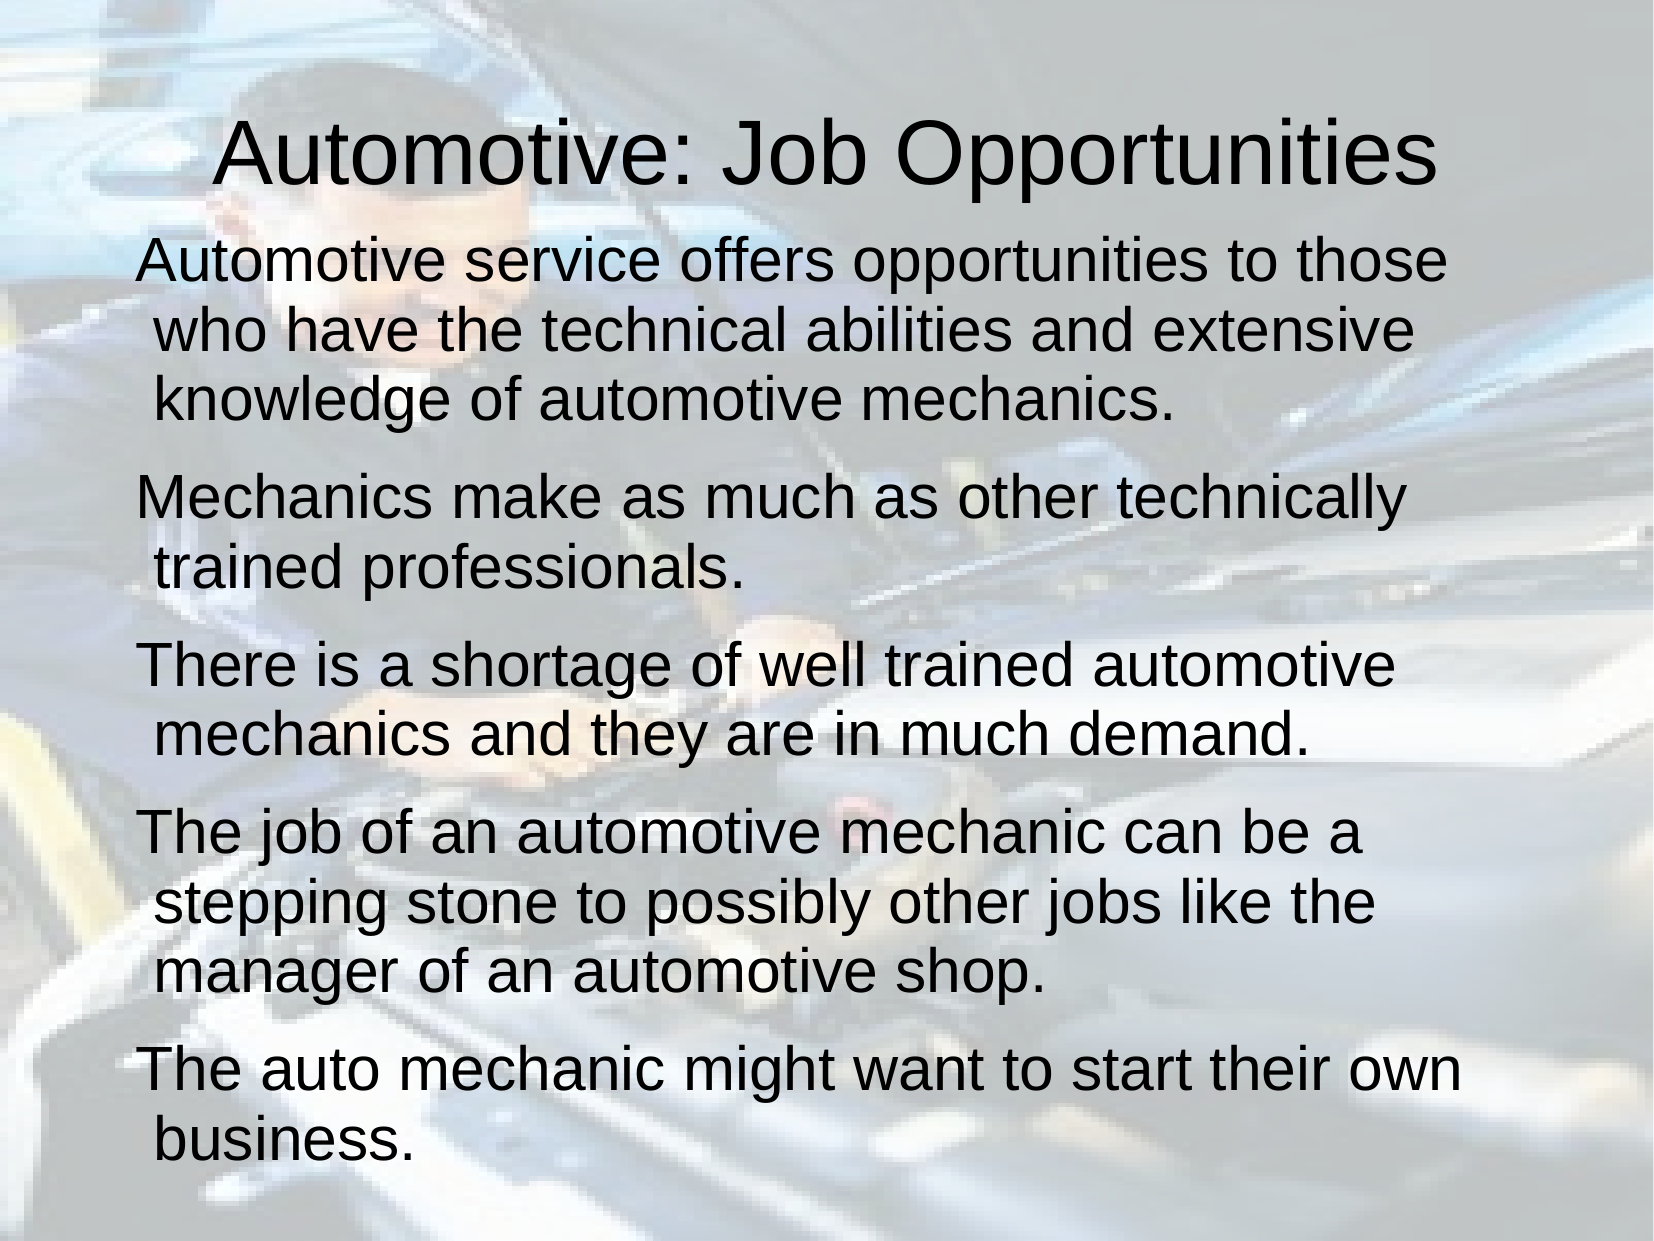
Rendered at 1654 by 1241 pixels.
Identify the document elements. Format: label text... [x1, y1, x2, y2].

subtitle Automotive service offers opportunities to those who have the technical abilities and extensive knowledge of automotive mechanics. Mechanics make as much as other technically trained professionals. There is a shortage of well trained automotive mechanics and they are in much demand. The job of an automotive mechanic can be a stepping stone to possibly other jobs like the manager of an automotive shop. The auto mechanic might want to start their own business. [82, 224, 1571, 1174]
title Automotive: Job Opportunities [82, 49, 1571, 224]
picture [0, 0, 1654, 1241]
